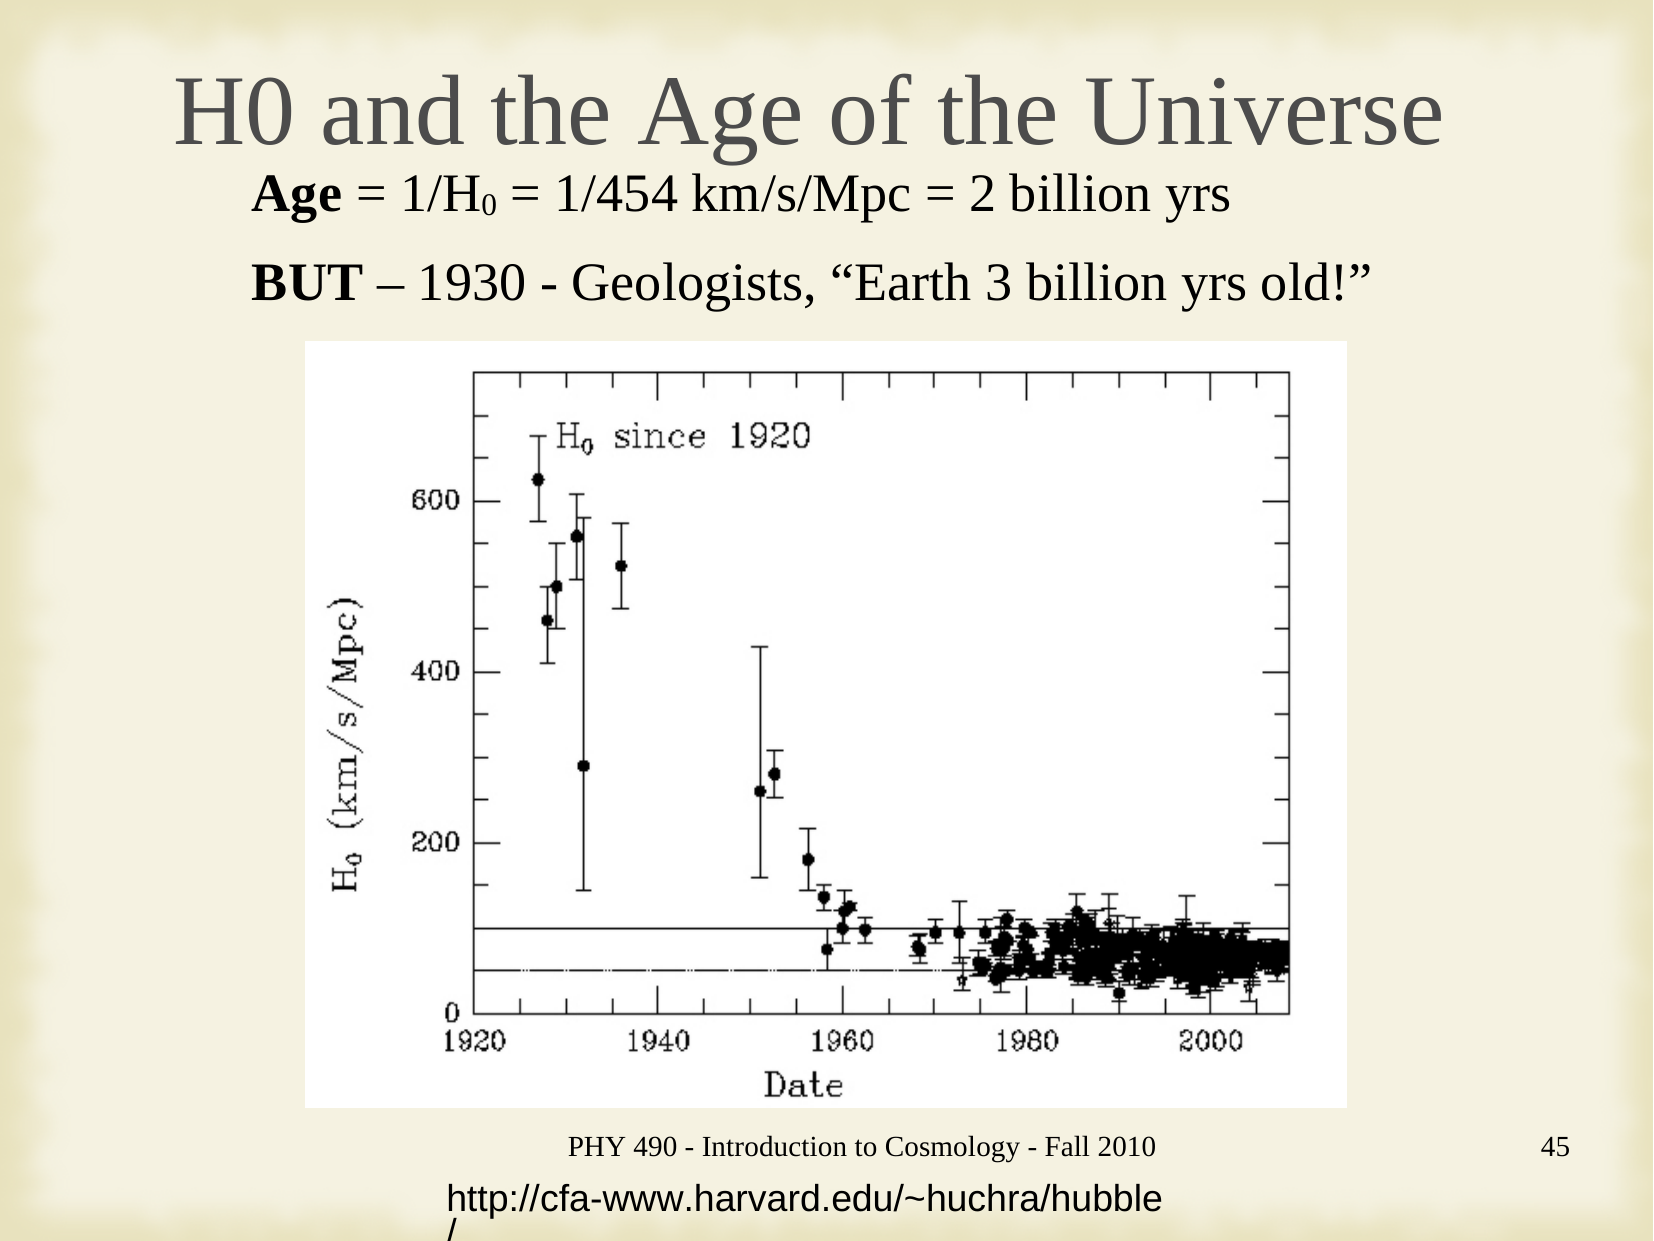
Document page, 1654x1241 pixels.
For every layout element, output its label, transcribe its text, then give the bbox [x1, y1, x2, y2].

picture [0, 0, 1653, 1241]
text_box Age = 1/H0 = 1/454 km/s/Mpc = 2 billion yrs BUT – 1930 - Geologists, “Earth 3 billion yrs old!” [219, 155, 1463, 342]
text_box http://cfa-www.harvard.edu/~huchra/hubble/ [431, 1169, 1187, 1227]
text_box H0 and the Age of the Universe [65, 0, 1554, 222]
